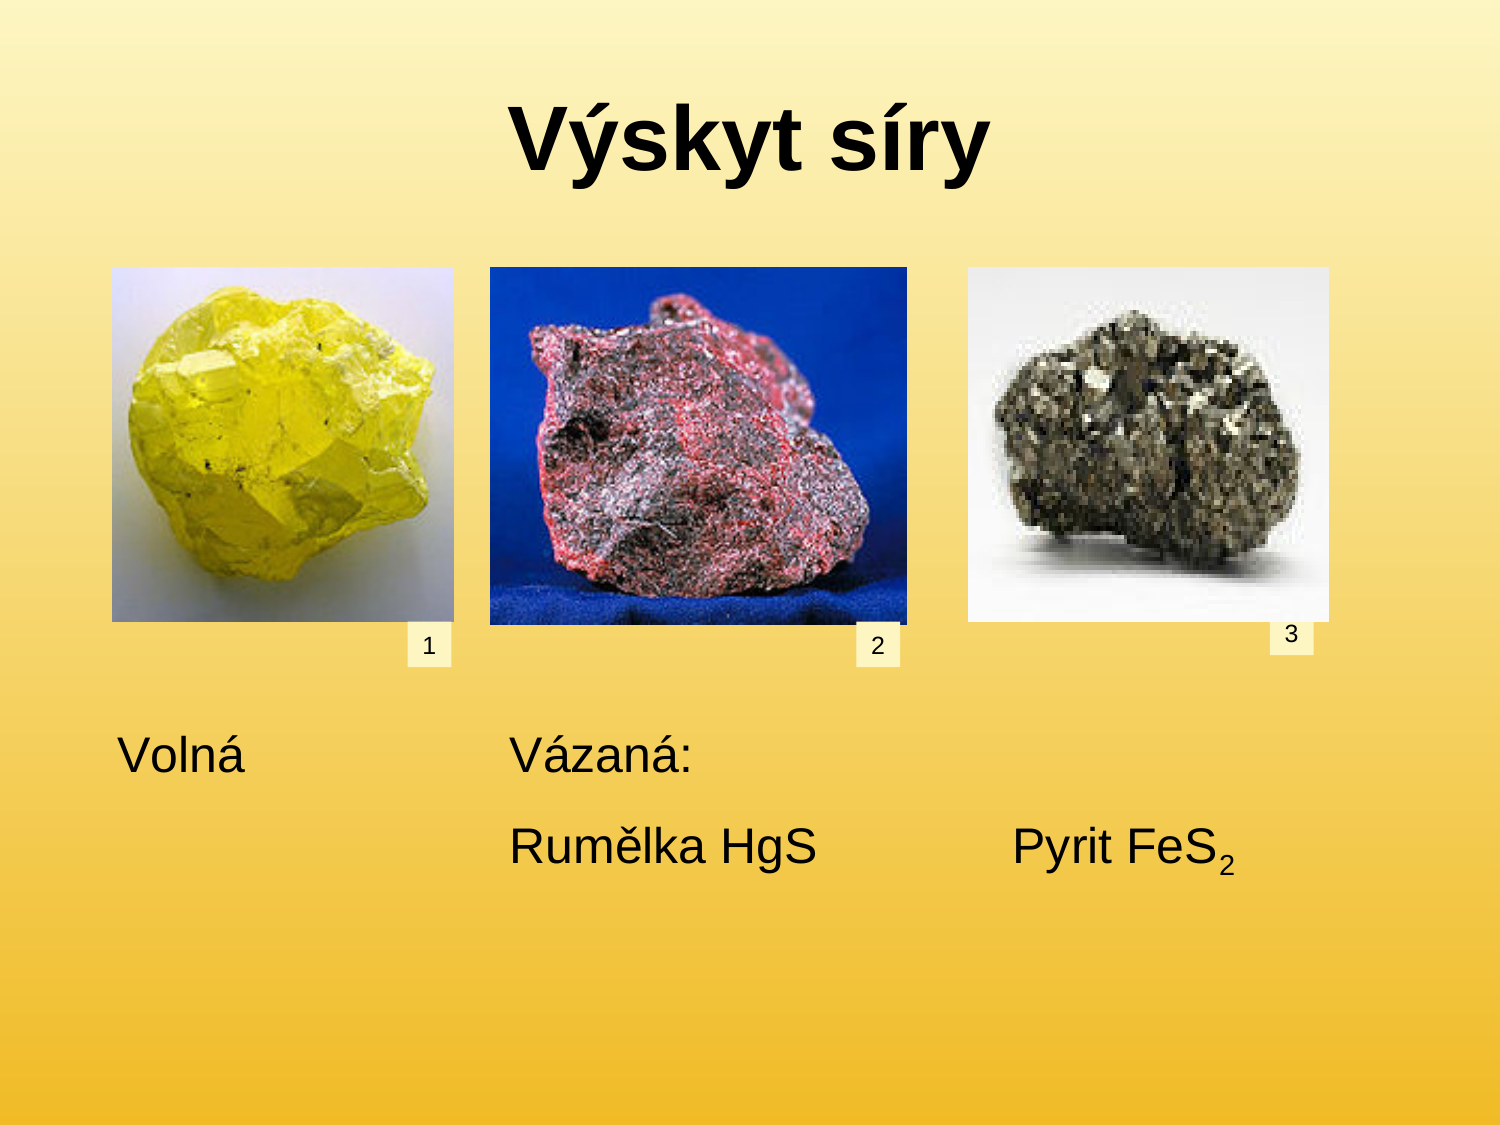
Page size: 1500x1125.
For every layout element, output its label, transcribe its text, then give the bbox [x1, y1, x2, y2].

text_box 2 [856, 621, 901, 668]
picture [112, 267, 454, 622]
picture [968, 267, 1329, 622]
text_box 3 [1269, 622, 1314, 656]
title Výskyt síry [75, 45, 1426, 233]
text_box Volná Vázaná: Rumělka HgS Pyrit FeS2 [102, 714, 1377, 890]
picture [490, 267, 907, 625]
text_box 1 [407, 621, 452, 668]
